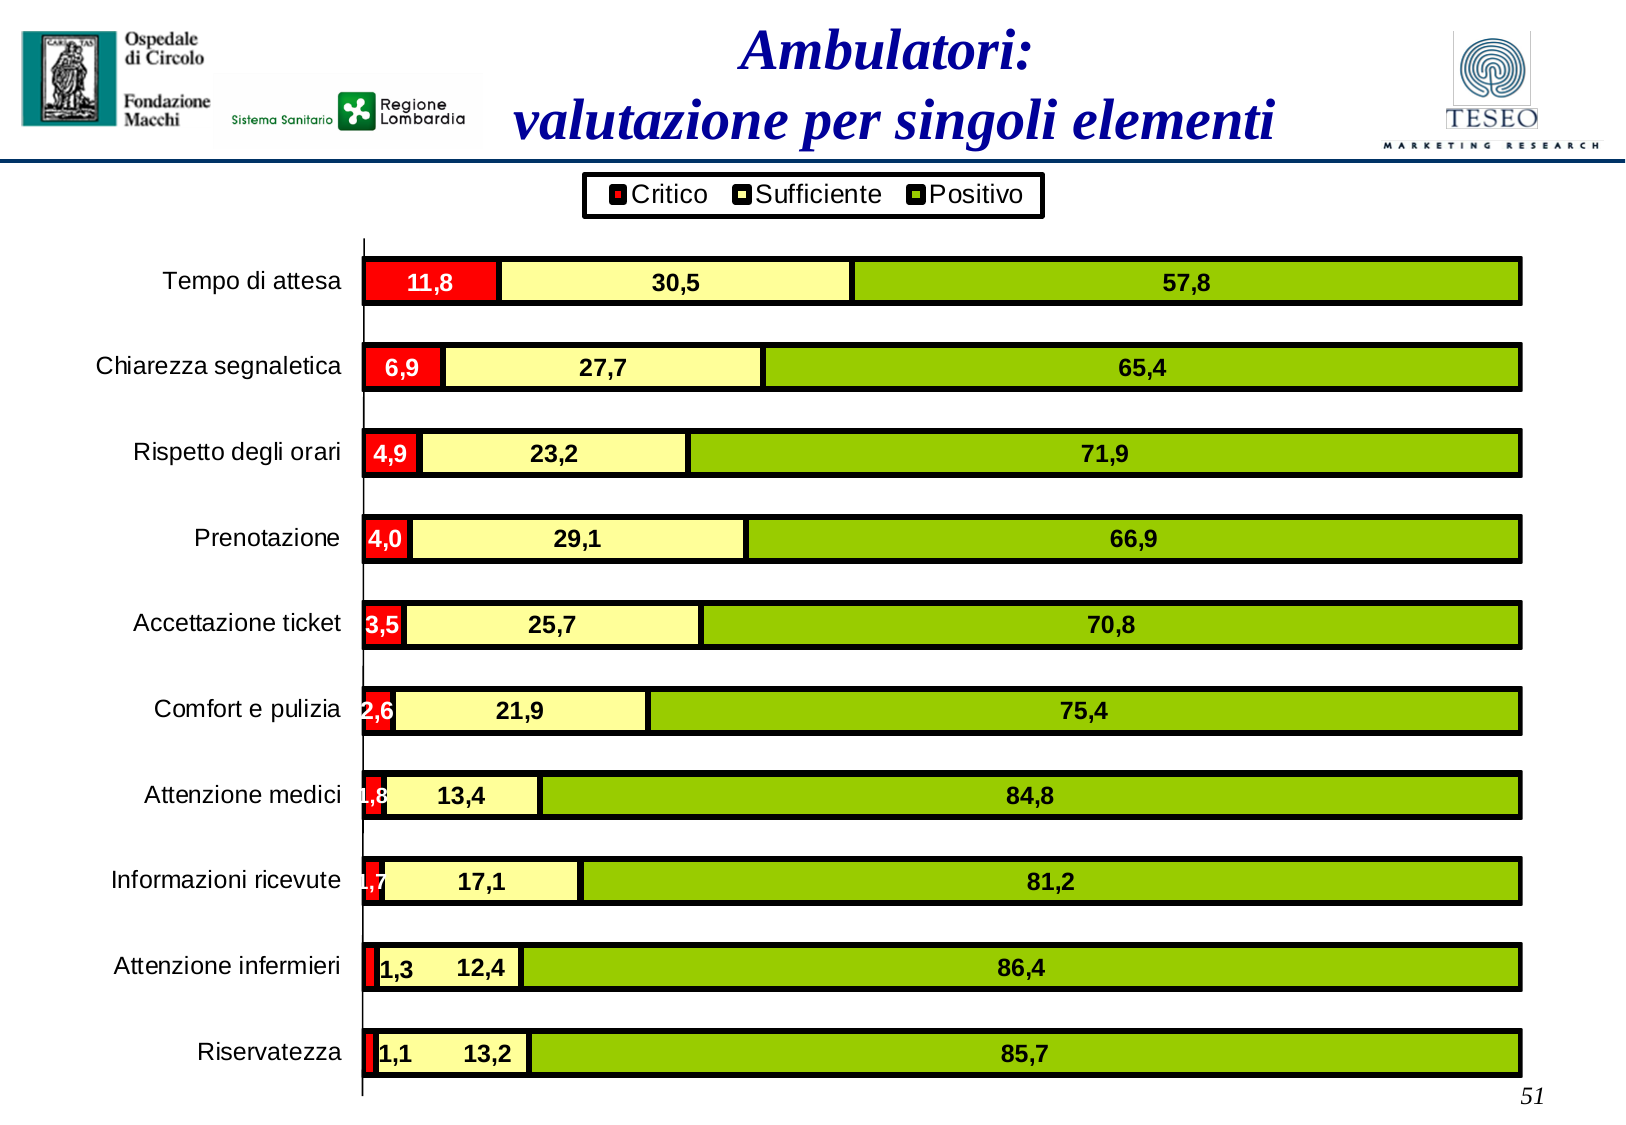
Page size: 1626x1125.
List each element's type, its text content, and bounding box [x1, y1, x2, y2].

picture [1381, 31, 1604, 149]
text_box Ambulatori: valutazione per singoli elementi [351, 18, 1439, 144]
picture [21, 31, 483, 149]
picture [82, 160, 1543, 1118]
